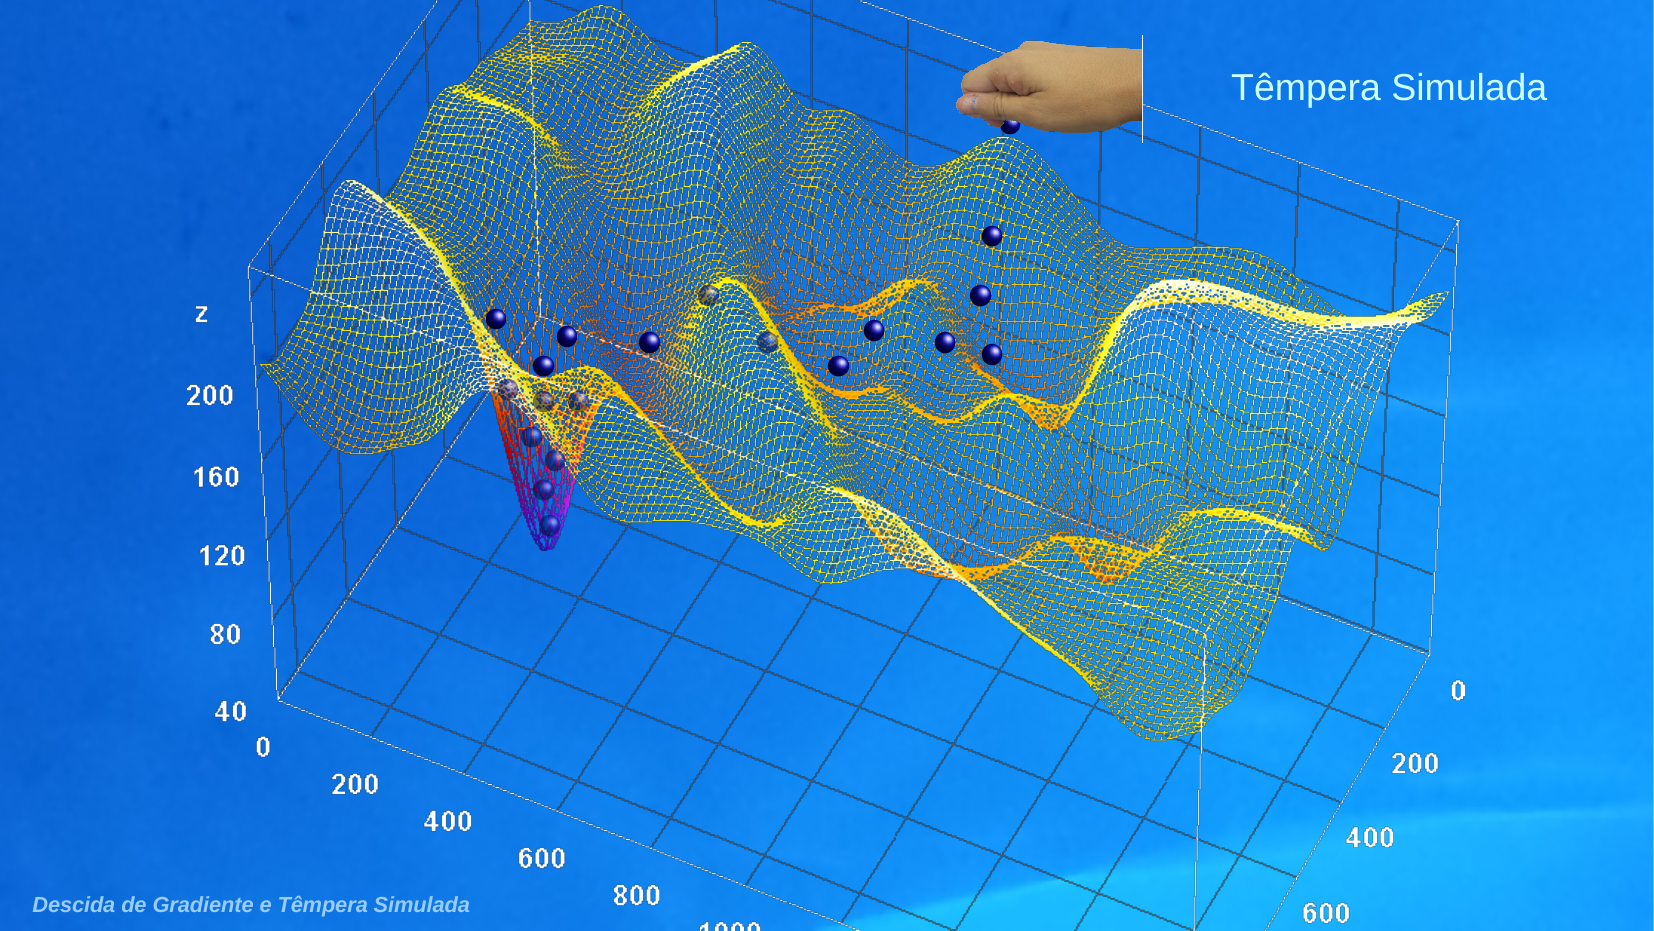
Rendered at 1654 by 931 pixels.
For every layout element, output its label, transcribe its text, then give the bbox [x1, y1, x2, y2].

picture [0, 0, 1654, 931]
text_box Têmpera Simulada [1216, 59, 1607, 116]
